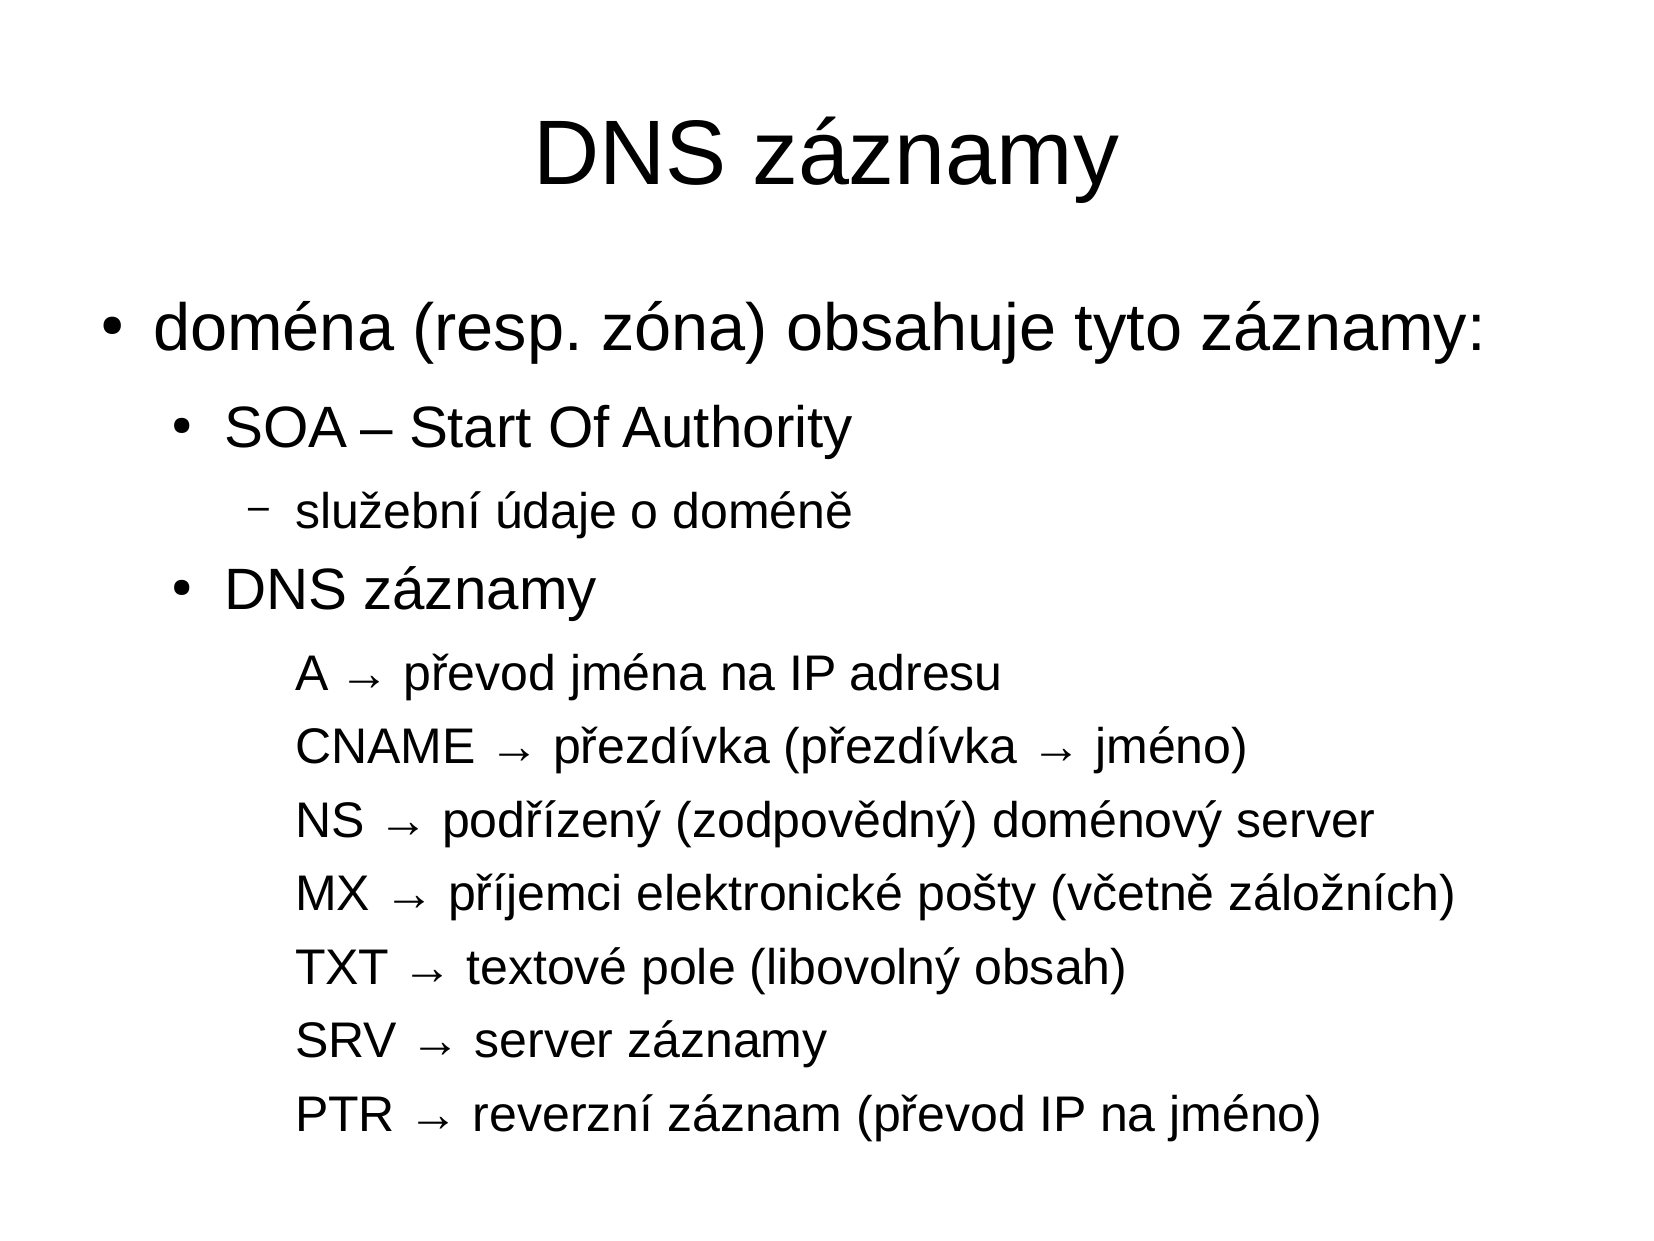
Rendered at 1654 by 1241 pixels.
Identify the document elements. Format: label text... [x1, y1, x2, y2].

list doména (resp. zóna) obsahuje tyto záznamy: SOA – Start Of Authority služební údaje o doméně DNS záznamy A → převod jména na IP adresu CNAME → přezdívka (přezdívka → jméno) NS → podřízený (zodpovědný) doménový server MX → příjemci elektronické pošty (včetně záložních) TXT → textové pole (libovolný obsah) SRV → server záznamy PTR → reverzní záznam (převod IP na jméno) [82, 290, 1571, 1216]
title DNS záznamy [82, 49, 1571, 257]
